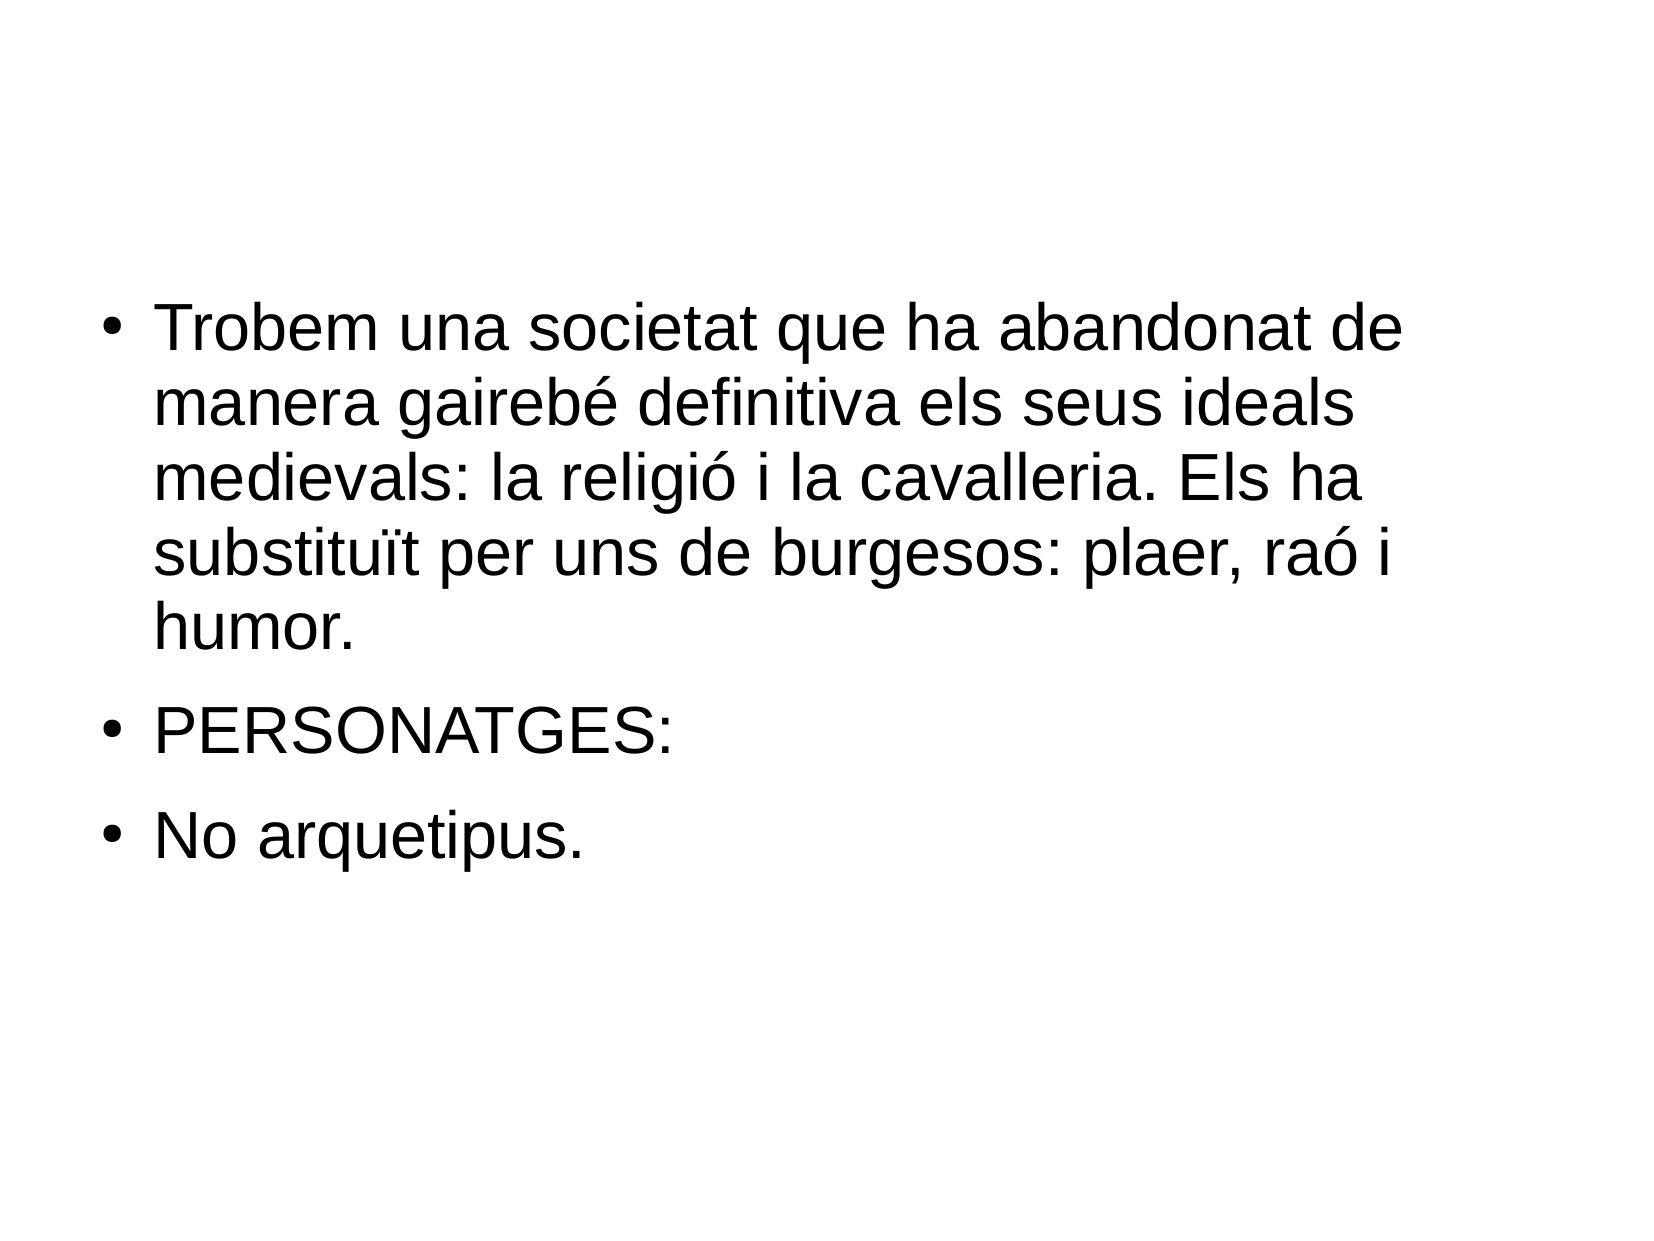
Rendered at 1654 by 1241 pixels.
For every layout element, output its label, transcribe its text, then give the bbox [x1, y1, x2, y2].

list Trobem una societat que ha abandonat de manera gairebé definitiva els seus ideals medievals: la religió i la cavalleria. Els ha substituït per uns de burgesos: plaer, raó i humor. PERSONATGES: No arquetipus. [82, 290, 1571, 1109]
